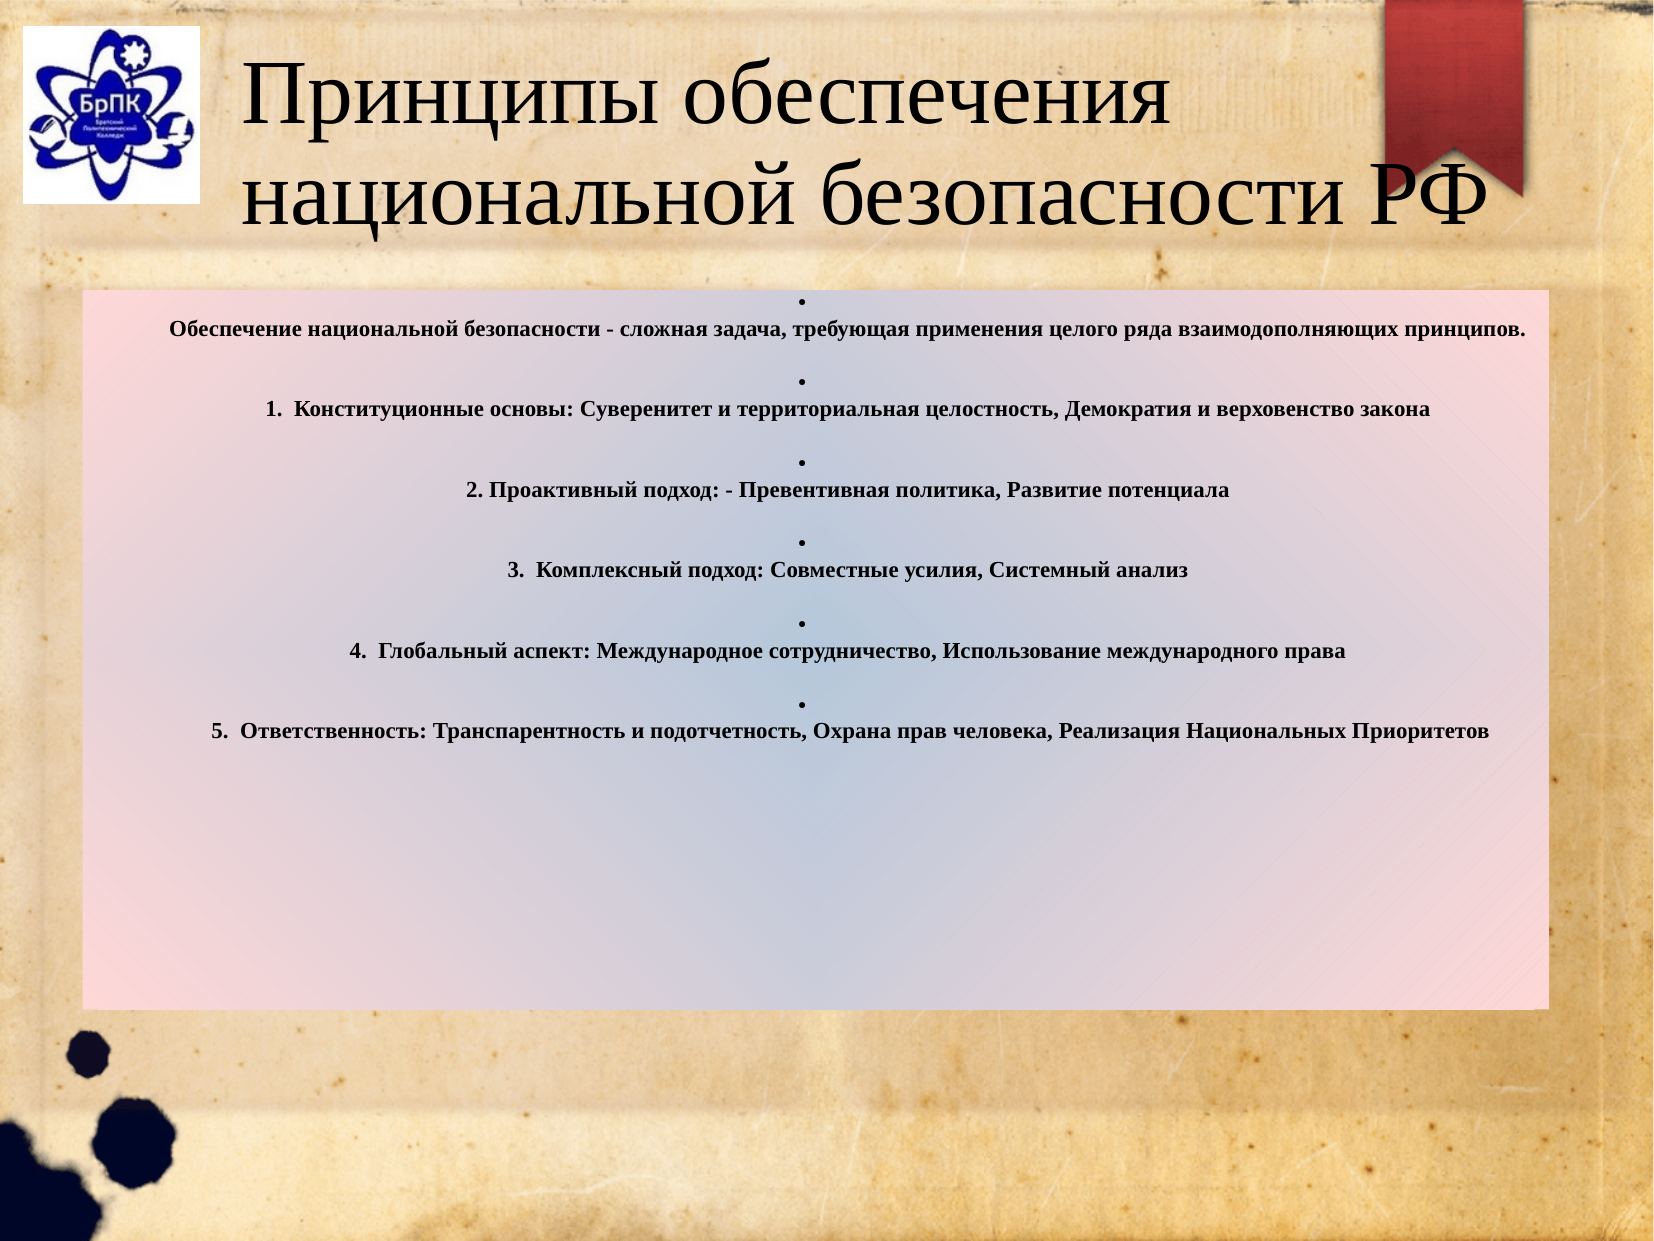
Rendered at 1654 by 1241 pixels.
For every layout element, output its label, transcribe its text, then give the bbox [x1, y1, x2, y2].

picture [0, 0, 1654, 1241]
title Принципы обеспечения национальной безопасности РФ [241, 41, 1506, 245]
list Обеспечение национальной безопасности - сложная задача, требующая применения целого ряда взаимодополняющих принципов. 1. Конституционные основы: Суверенитет и территориальная целостность, Демократия и верховенство закона 2. Проактивный подход: - Превентивная политика, Развитие потенциала 3. Комплексный подход: Совместные усилия, Системный анализ 4. Глобальный аспект: Международное сотрудничество, Использование международного права 5. Ответственность: Транспарентность и подотчетность, Охрана прав человека, Реализация Национальных Приоритетов [82, 290, 1549, 1010]
